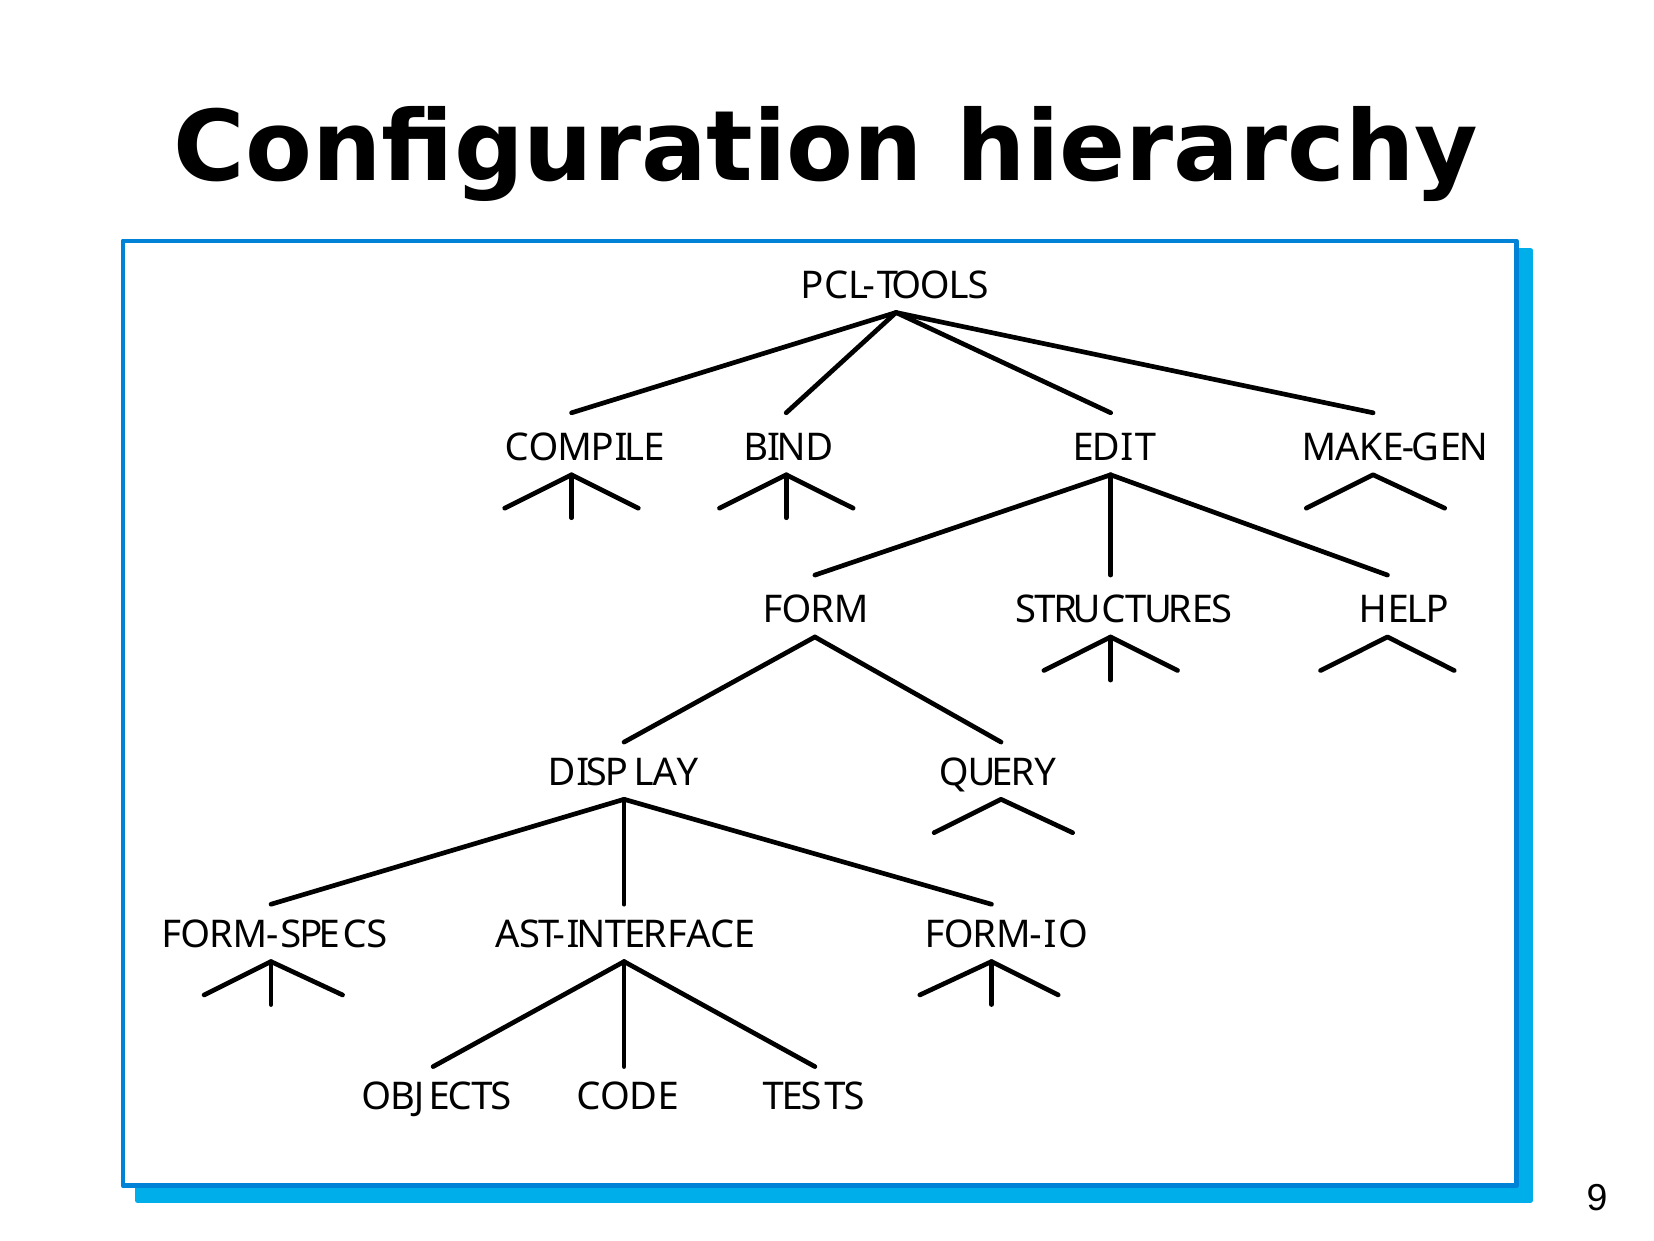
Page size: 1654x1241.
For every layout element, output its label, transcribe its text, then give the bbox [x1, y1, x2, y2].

title Configuration hierarchy [82, 61, 1571, 207]
picture [118, 236, 1536, 1205]
